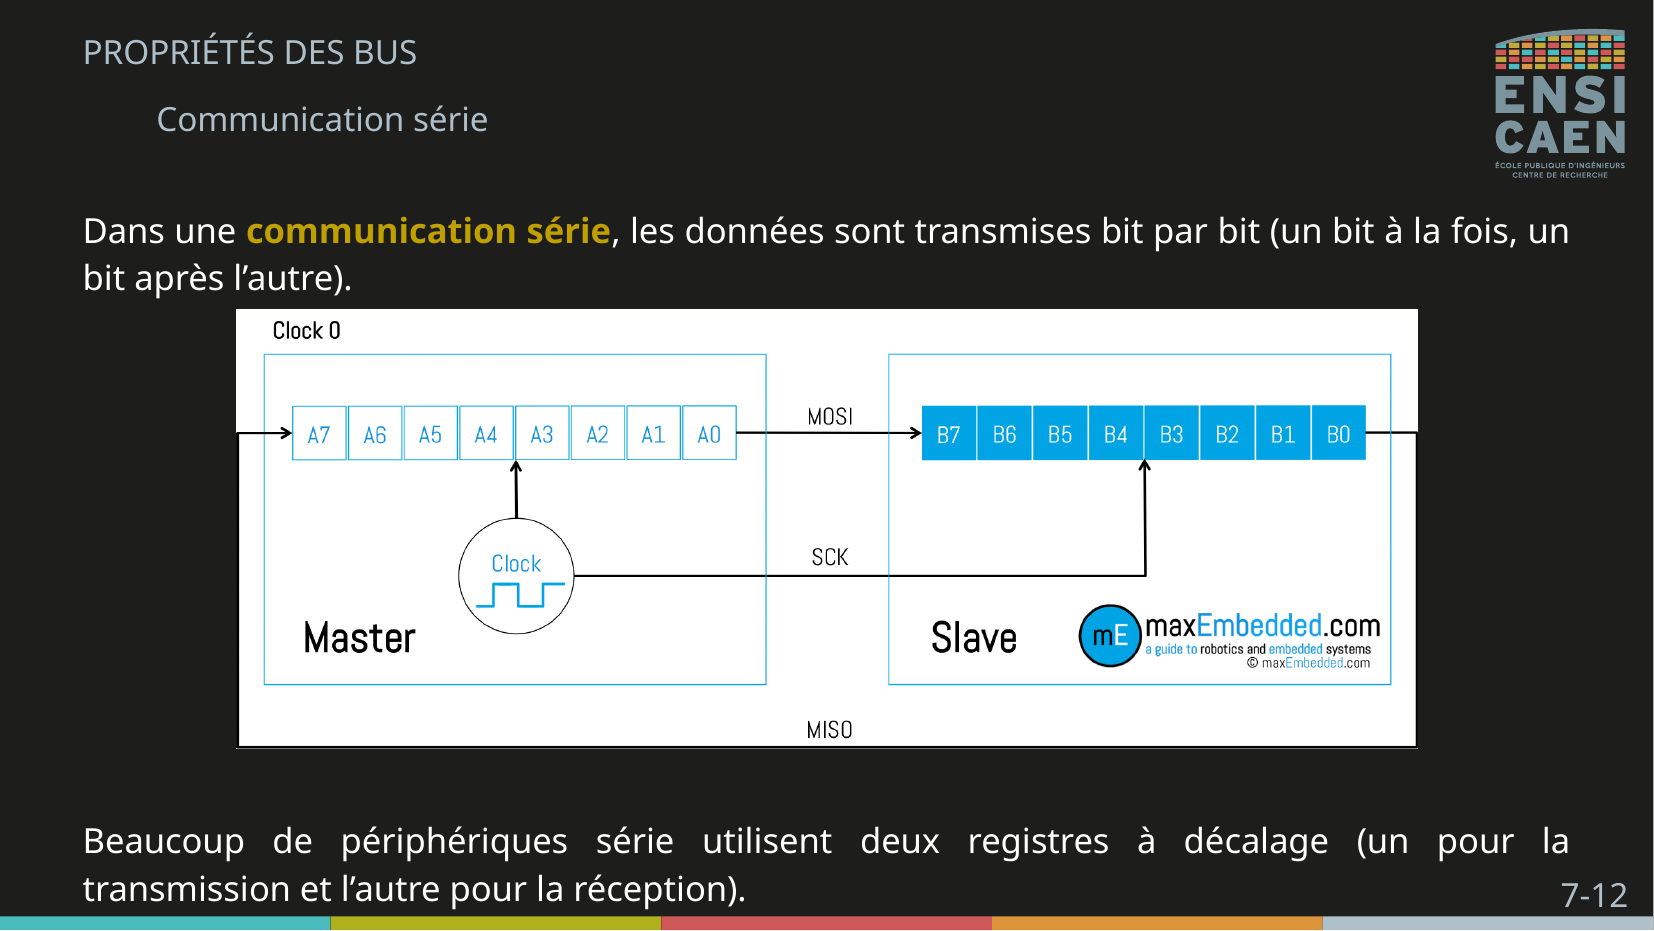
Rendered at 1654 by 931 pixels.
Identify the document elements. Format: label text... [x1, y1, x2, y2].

title PROPRIÉTÉS DES BUS Communication série [82, 0, 1467, 148]
picture [236, 309, 1418, 749]
list Dans une communication série, les données sont transmises bit par bit (un bit à la fois, un bit après l’autre). Beaucoup de périphériques série utilisent deux registres à décalage (un pour la transmission et l’autre pour la réception). [82, 206, 1571, 916]
